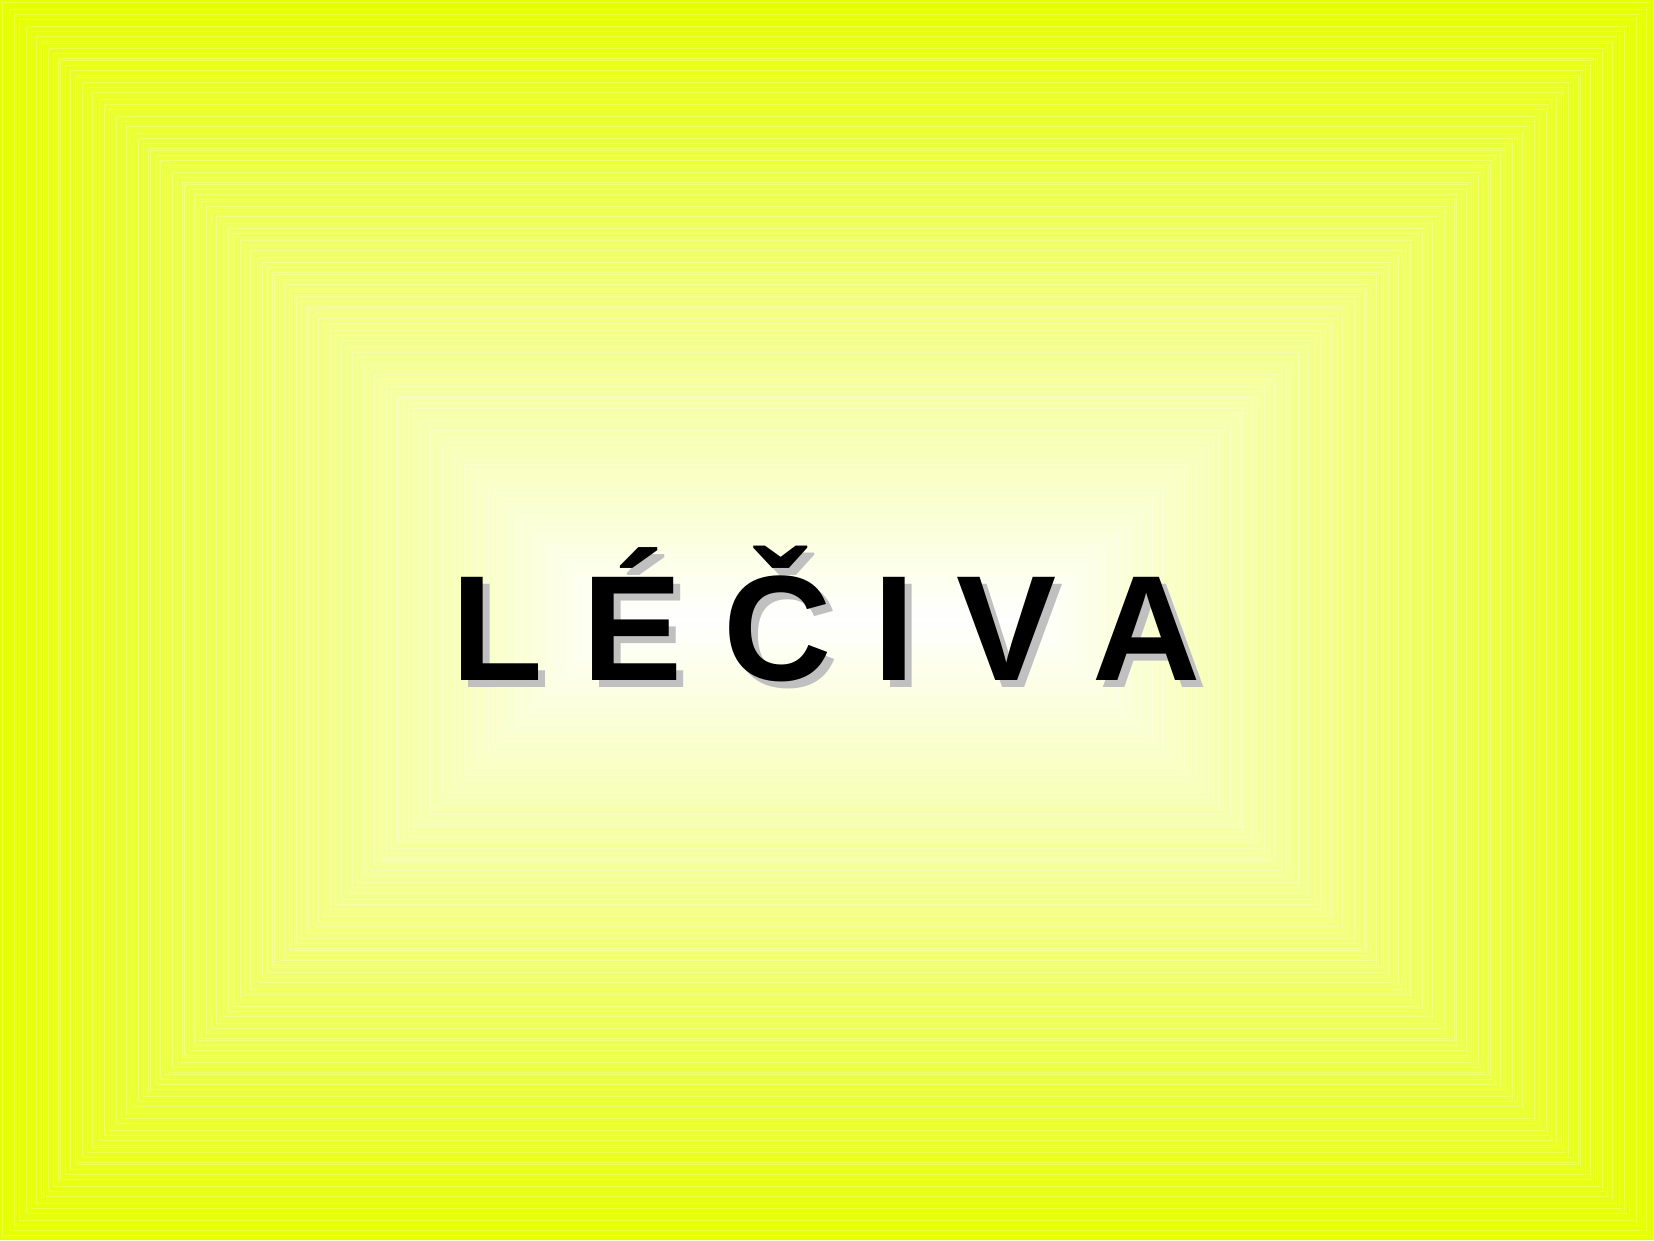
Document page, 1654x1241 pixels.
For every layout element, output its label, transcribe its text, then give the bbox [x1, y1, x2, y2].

subtitle L É Č I V A [82, 210, 1571, 1030]
